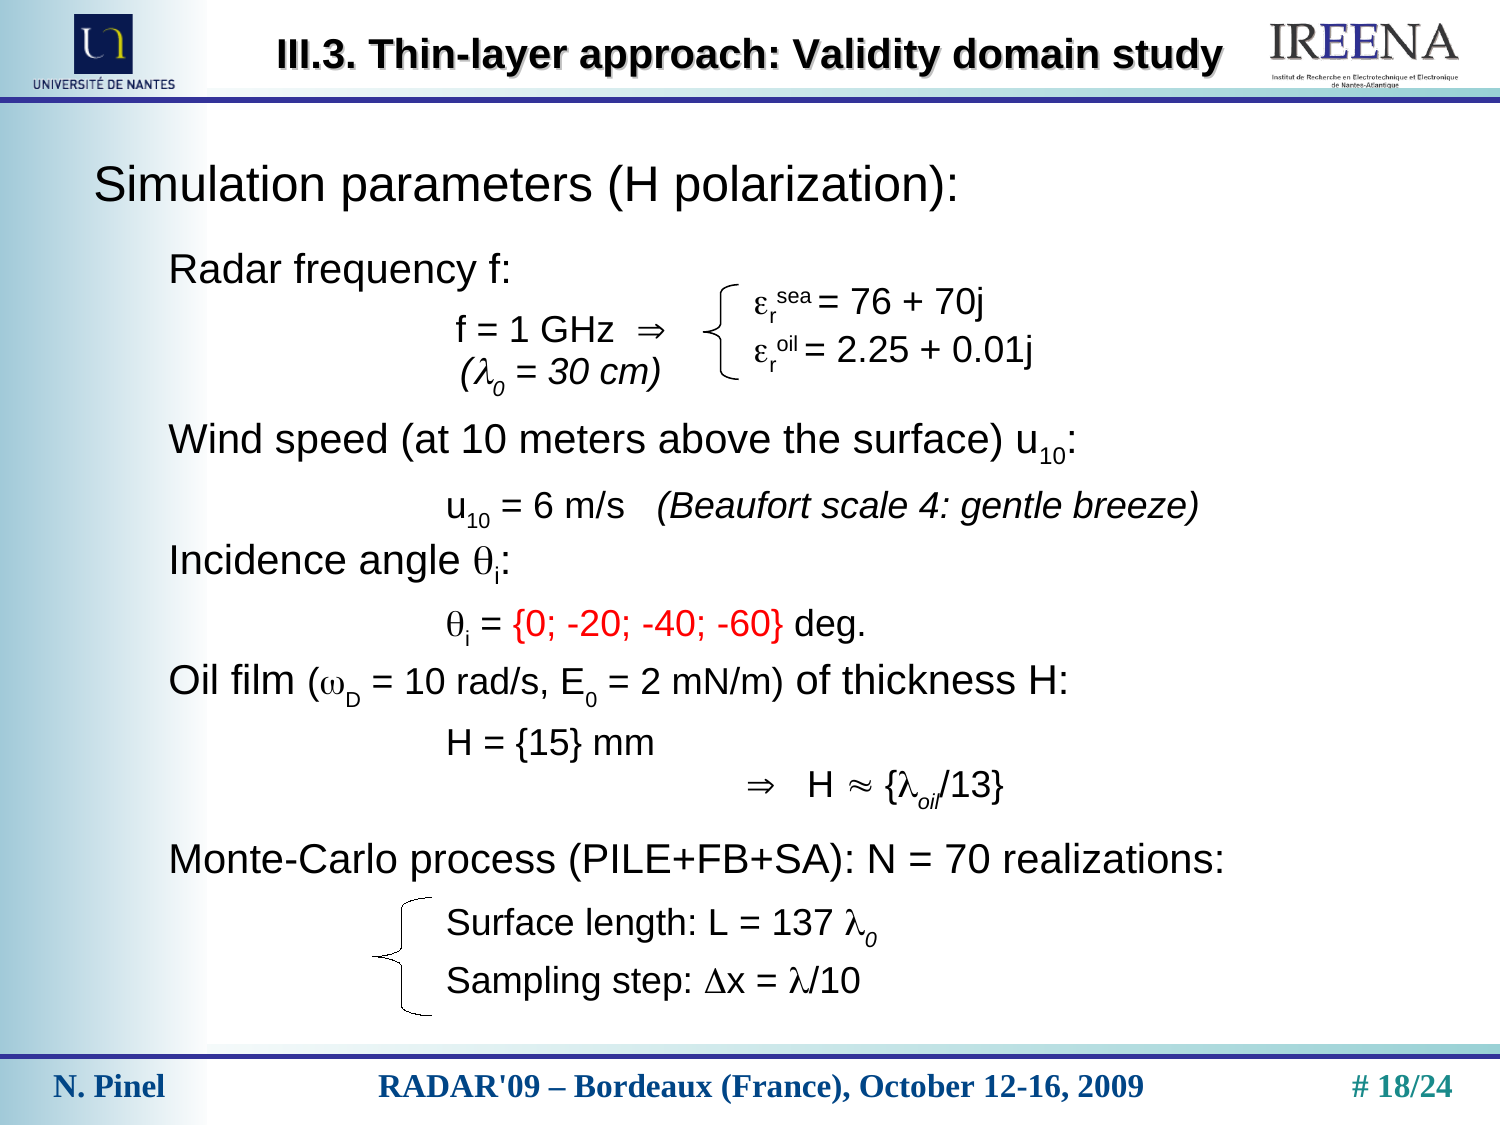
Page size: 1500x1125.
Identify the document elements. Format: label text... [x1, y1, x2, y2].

text_box H = {15} mm  H  {loil/13} [430, 713, 1459, 822]
picture [1426, 23, 1459, 89]
picture [29, 14, 178, 95]
text_box Sampling step: x = /10 [430, 952, 904, 1010]
text_box u10 = 6 m/s (Beaufort scale 4: gentle breeze) [430, 477, 1499, 541]
text_box rsea = 76 + 70j roil = 2.25 + 0.01j [738, 272, 1212, 385]
text_box Surface length: L = 137 0 [430, 893, 904, 952]
text_box f = 1 GHz  (l0 = 30 cm) [419, 300, 703, 410]
text_box i = {0; -20; -40; -60} deg. [430, 595, 990, 659]
list Simulation parameters (H polarization): Radar frequency f: Wind speed (at 10 meters above the surface) u10: Incidence angle i: Oil film (wD = 10 rad/s, E0 = 2 mN/m) of thickness H: Monte-Carlo process (PILE+FB+SA): N = 70 realizations: [78, 148, 1459, 1012]
title III.3. Thin-layer approach: Validity domain study [75, 23, 1426, 103]
